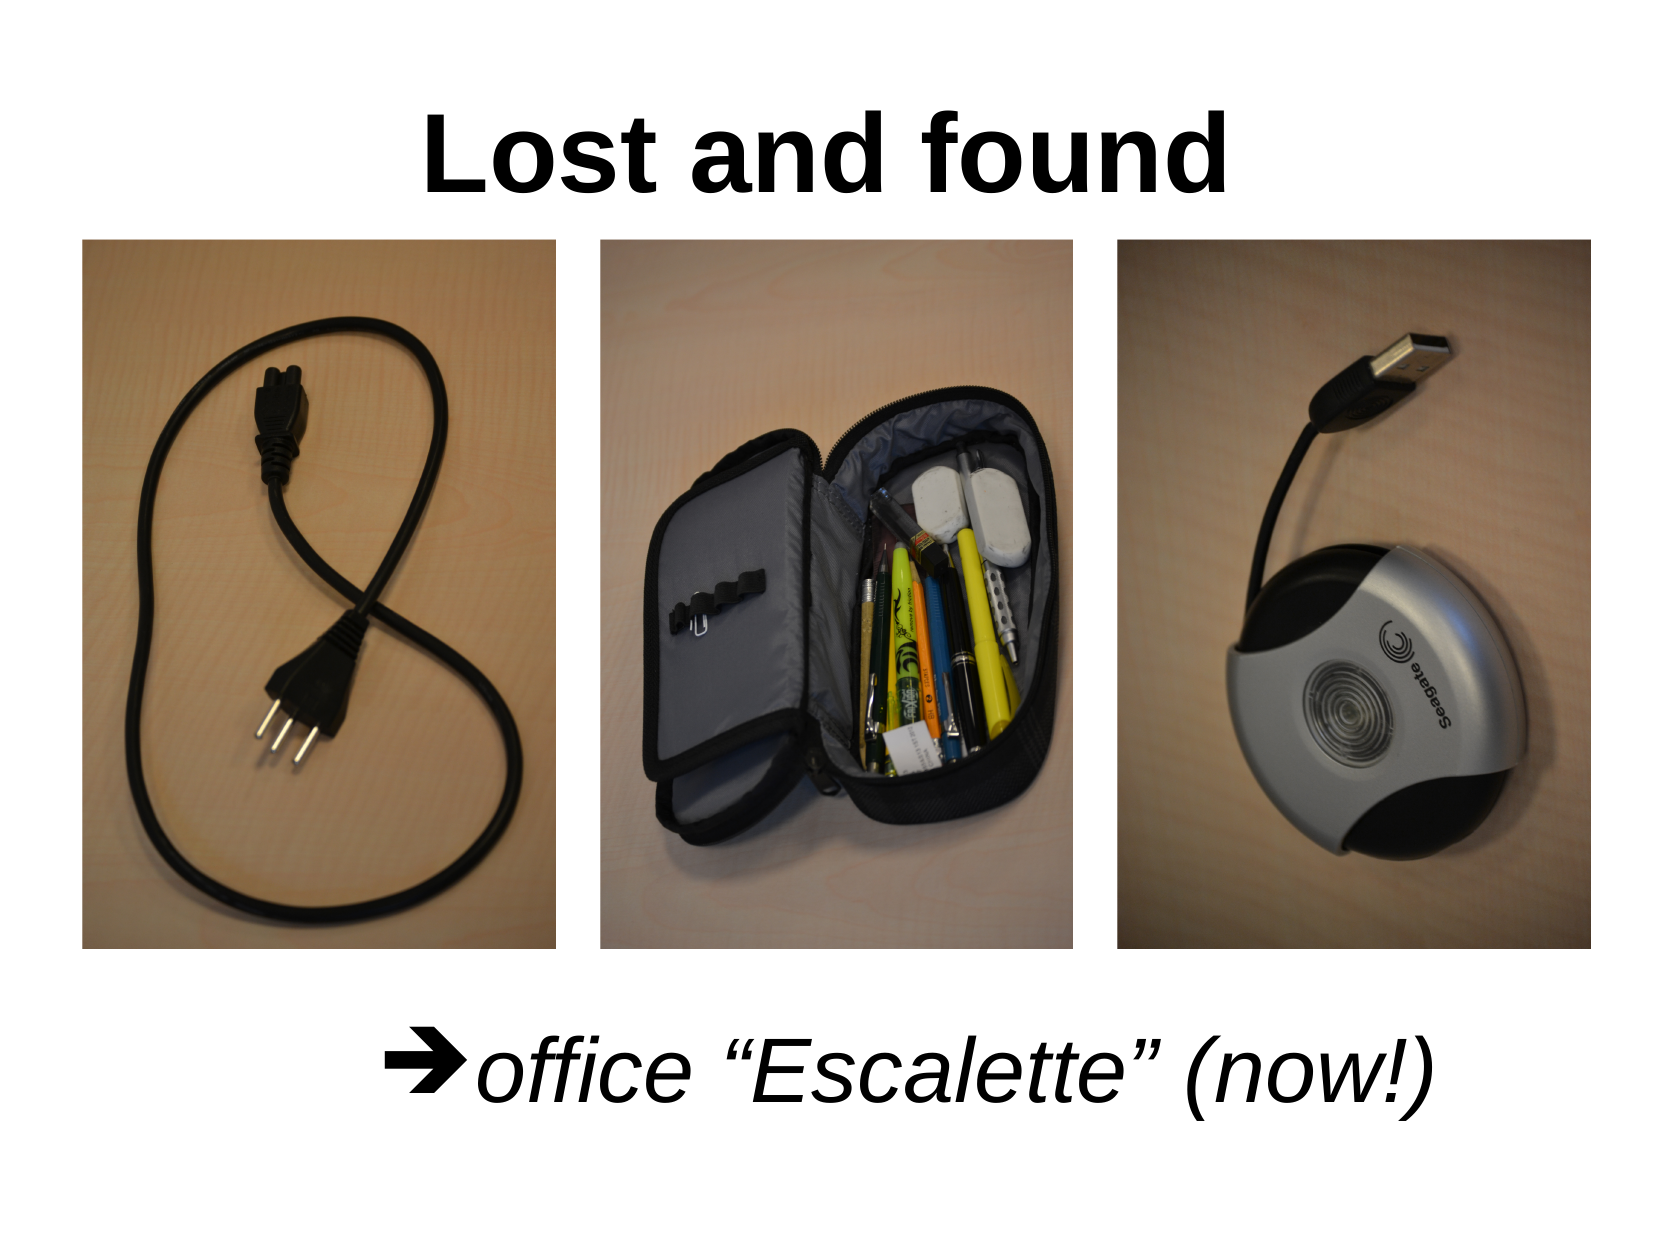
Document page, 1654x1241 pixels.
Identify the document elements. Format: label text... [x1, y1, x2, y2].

title Lost and found [82, 49, 1571, 257]
picture [82, 240, 556, 949]
list office “Escalette” (now!) [360, 1020, 1516, 1190]
picture [1117, 240, 1591, 949]
picture [600, 240, 1073, 949]
